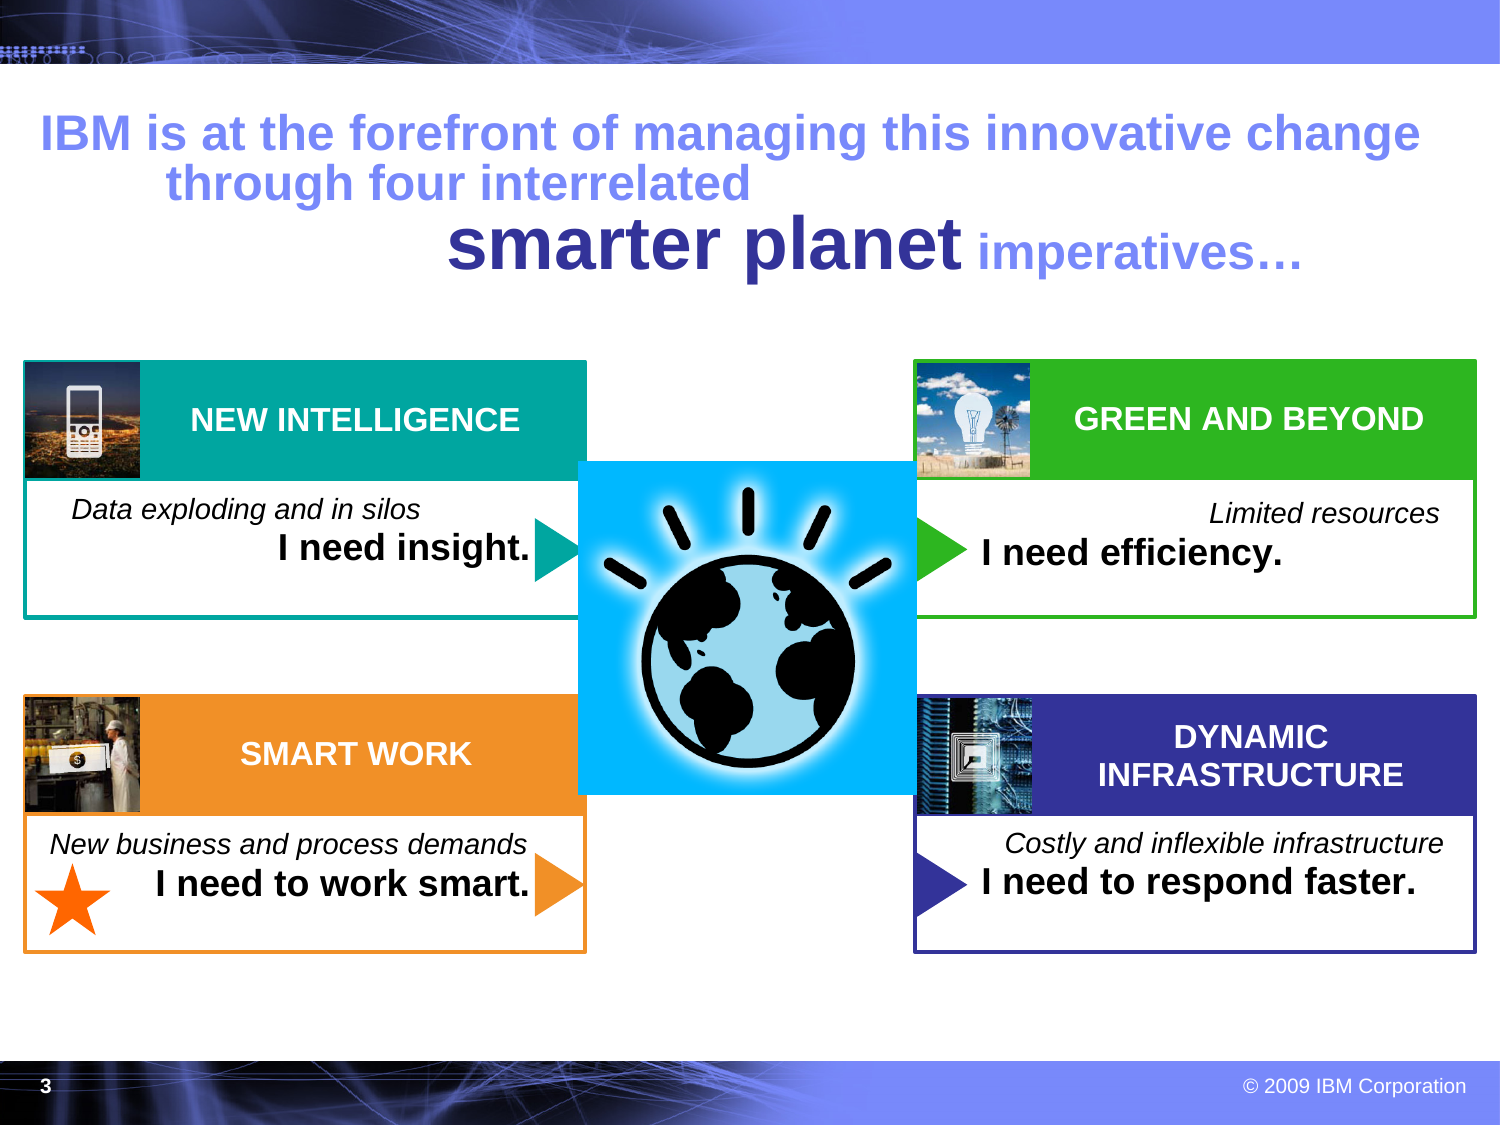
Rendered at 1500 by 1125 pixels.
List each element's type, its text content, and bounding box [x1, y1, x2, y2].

text_box [917, 852, 968, 917]
text_box Data exploding and in silos I need insight. [71, 497, 531, 578]
text_box [534, 857, 585, 917]
text_box [918, 517, 968, 581]
picture [587, 471, 908, 788]
text_box [27, 364, 583, 481]
text_box Limited resources I need efficiency. [981, 496, 1441, 582]
text_box [917, 698, 1473, 815]
picture [0, 1061, 1500, 1125]
text_box DYNAMIC INFRASTRUCTURE [1082, 709, 1420, 805]
picture [917, 698, 1032, 814]
text_box [34, 863, 111, 936]
text_box [27, 698, 583, 815]
text_box [534, 518, 577, 583]
picture [25, 697, 140, 812]
text_box New business and process demands [34, 819, 542, 870]
text_box Costly and inflexible infrastructure I need to respond faster. [981, 832, 1445, 913]
text_box NEW INTELLIGENCE [174, 392, 537, 448]
text_box I need to work smart. [75, 870, 531, 913]
picture [0, 0, 1500, 64]
text_box GREEN AND BEYOND [1058, 391, 1441, 448]
picture [25, 362, 140, 478]
text_box SMART WORK [224, 727, 489, 783]
picture [917, 363, 1030, 477]
title IBM is at the forefront of managing this innovative change through four interrelated smarter planet imperatives… [25, 103, 1500, 351]
text_box [918, 363, 1473, 480]
